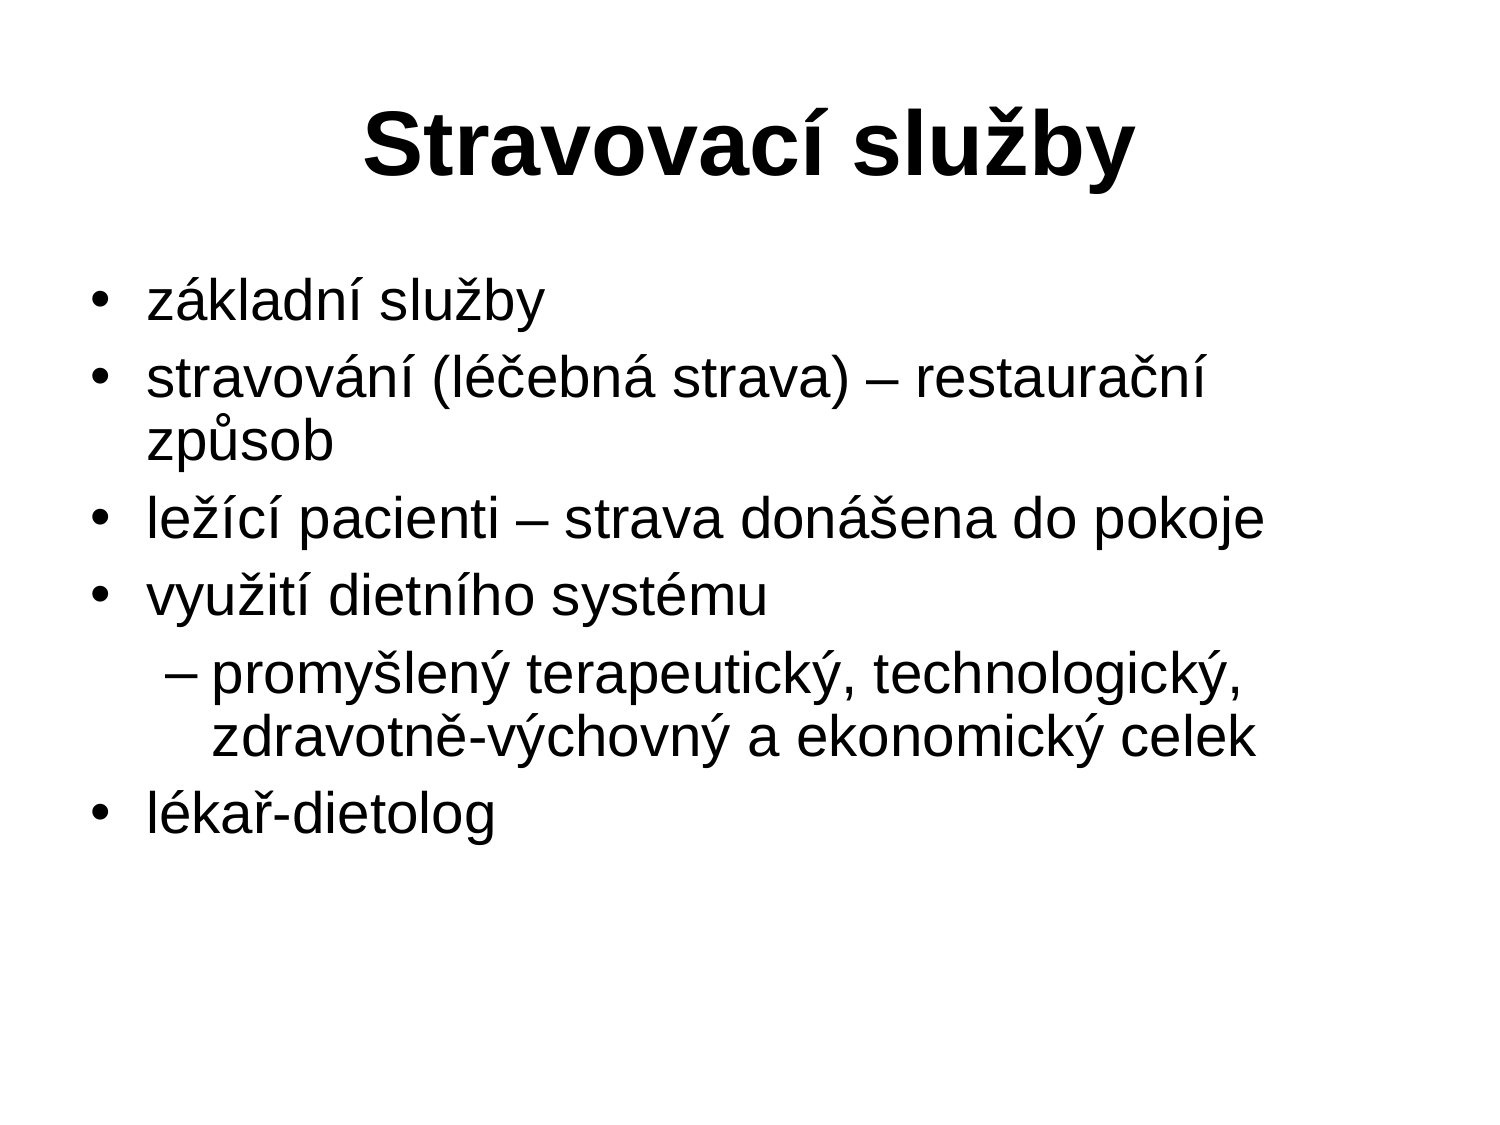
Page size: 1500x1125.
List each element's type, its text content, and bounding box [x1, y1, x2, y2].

title Stravovací služby [75, 45, 1426, 233]
list základní služby stravování (léčebná strava) – restaurační způsob ležící pacienti – strava donášena do pokoje využití dietního systému promyšlený terapeutický, technologický, zdravotně-výchovný a ekonomický celek lékař-dietolog [75, 262, 1426, 1006]
